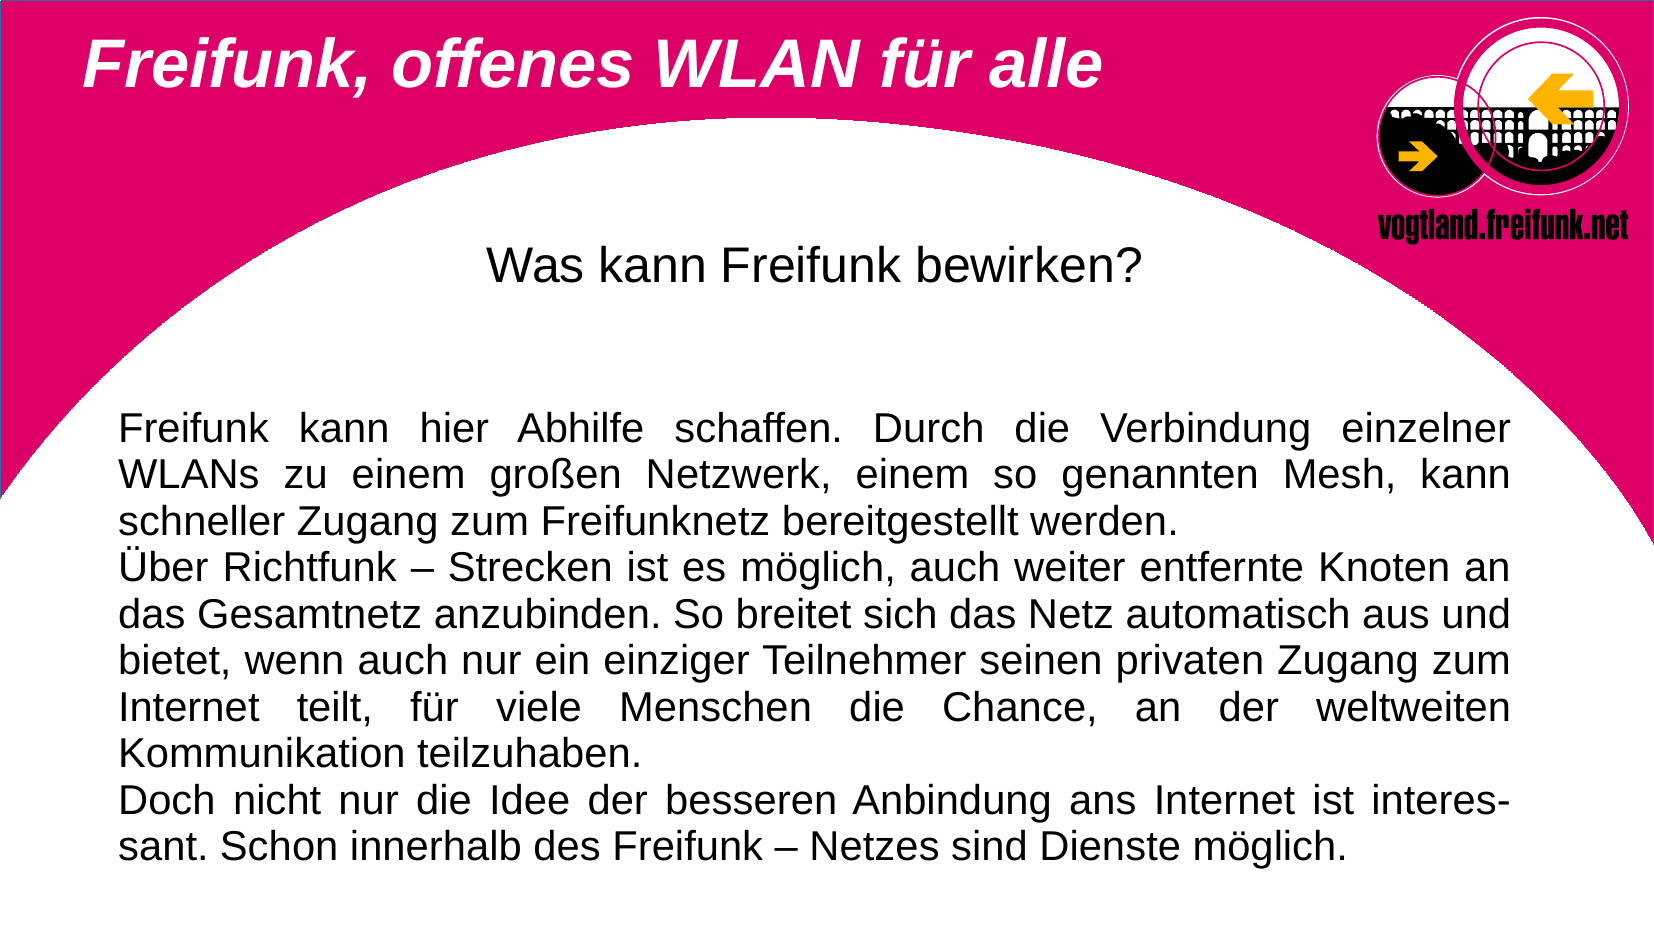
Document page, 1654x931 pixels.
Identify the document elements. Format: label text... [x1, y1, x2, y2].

text_box [0, 0, 1654, 931]
title Freifunk, offenes WLAN für alle [82, 17, 1571, 111]
subtitle Was kann Freifunk bewirken? Freifunk kann hier Abhilfe schaffen. Durch die Verbindung einzelner WLANs zu einem großen Netzwerk, einem so genannten Mesh, kann schneller Zugang zum Freifunknetz bereitgestellt werden. Über Richtfunk – Strecken ist es möglich, auch weiter entfernte Knoten an das Gesamtnetz anzubinden. So breitet sich das Netz automatisch aus und bietet, wenn auch nur ein einziger Teilnehmer seinen privaten Zugang zum Internet teilt, für viele Menschen die Chance, an der weltweiten Kommunikation teilzuhaben. Doch nicht nur die Idee der besseren Anbindung ans Internet ist interes-sant. Schon innerhalb des Freifunk – Netzes sind Dienste möglich. [118, 158, 1512, 893]
picture [1375, 16, 1630, 247]
